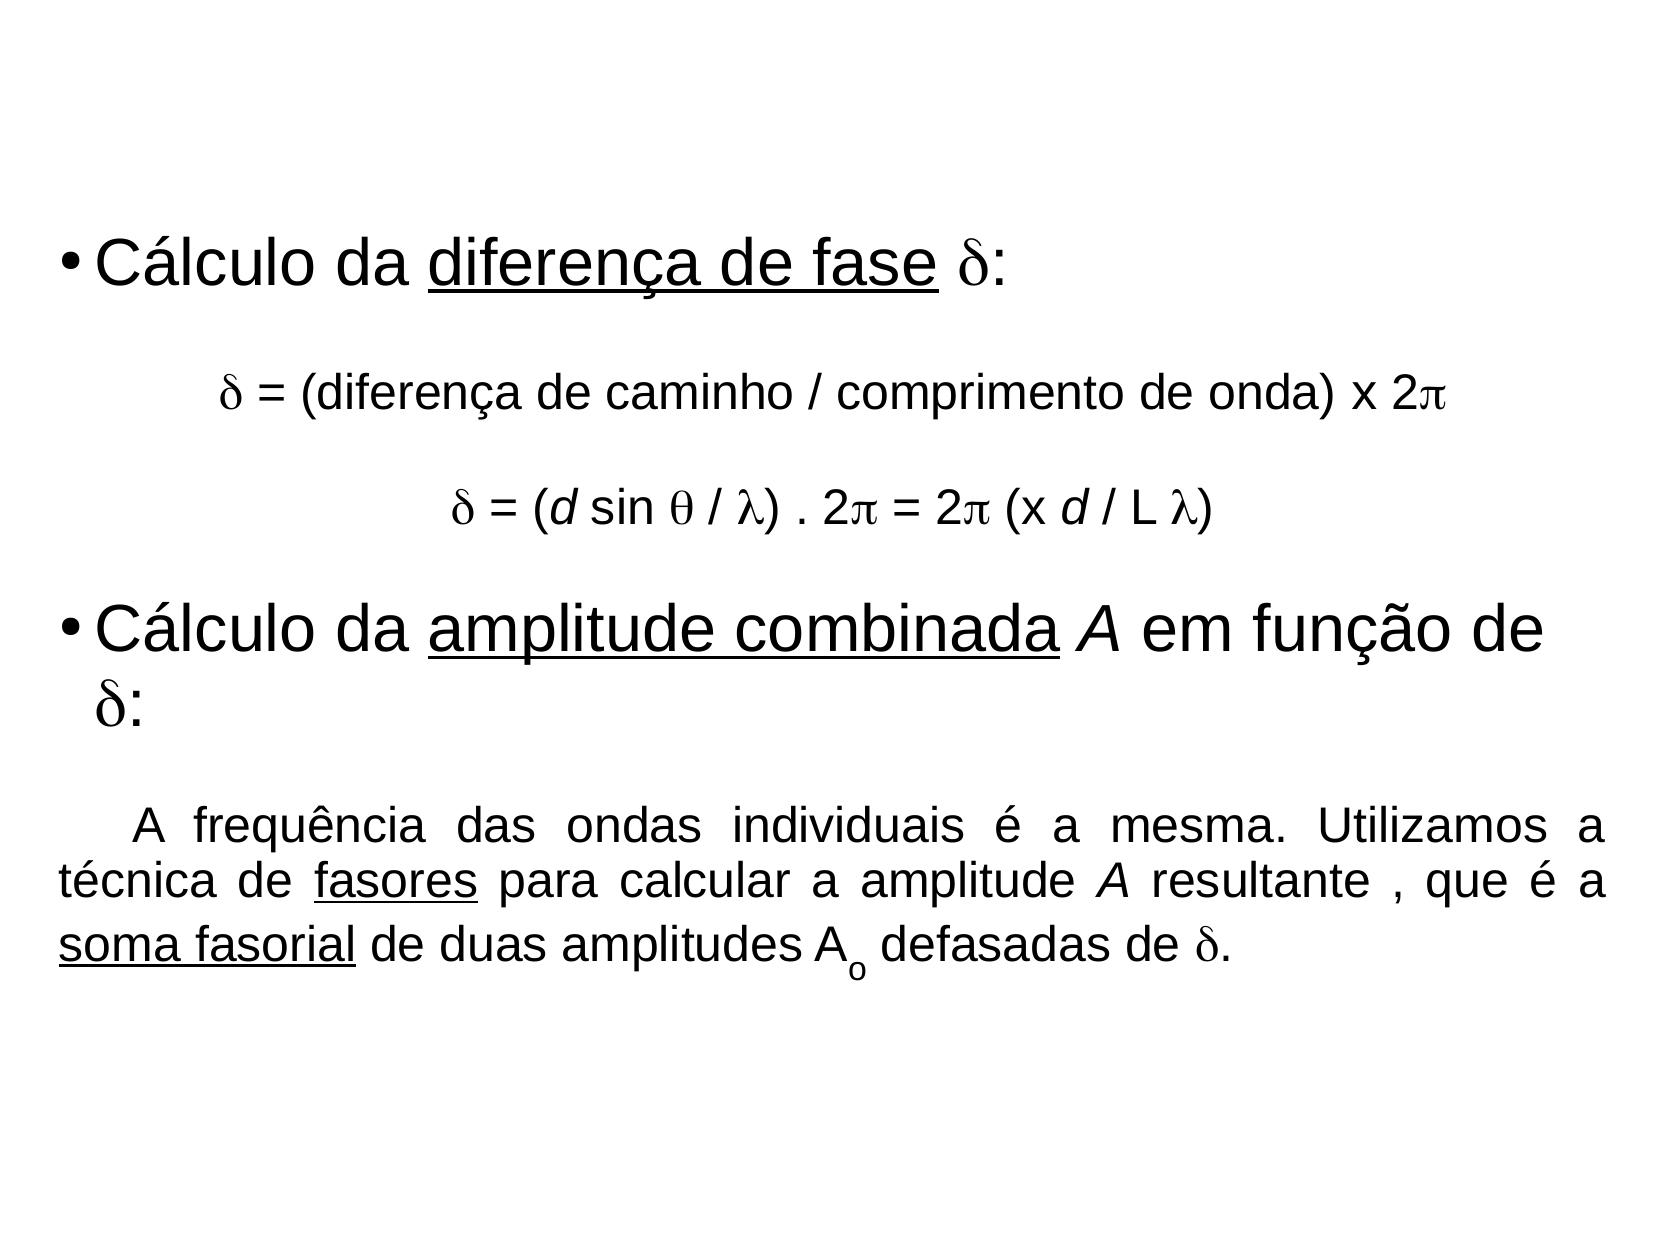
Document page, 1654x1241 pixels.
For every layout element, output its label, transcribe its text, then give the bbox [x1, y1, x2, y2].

subtitle Cálculo da diferença de fase d: d = (diferença de caminho / comprimento de onda) x 2p d = (d sin q / l) . 2p = 2p (x d / L l) Cálculo da amplitude combinada A em função de d: A frequência das ondas individuais é a mesma. Utilizamos a técnica de fasores para calcular a amplitude A resultante , que é a soma fasorial de duas amplitudes Ao defasadas de d. [59, 126, 1607, 1087]
